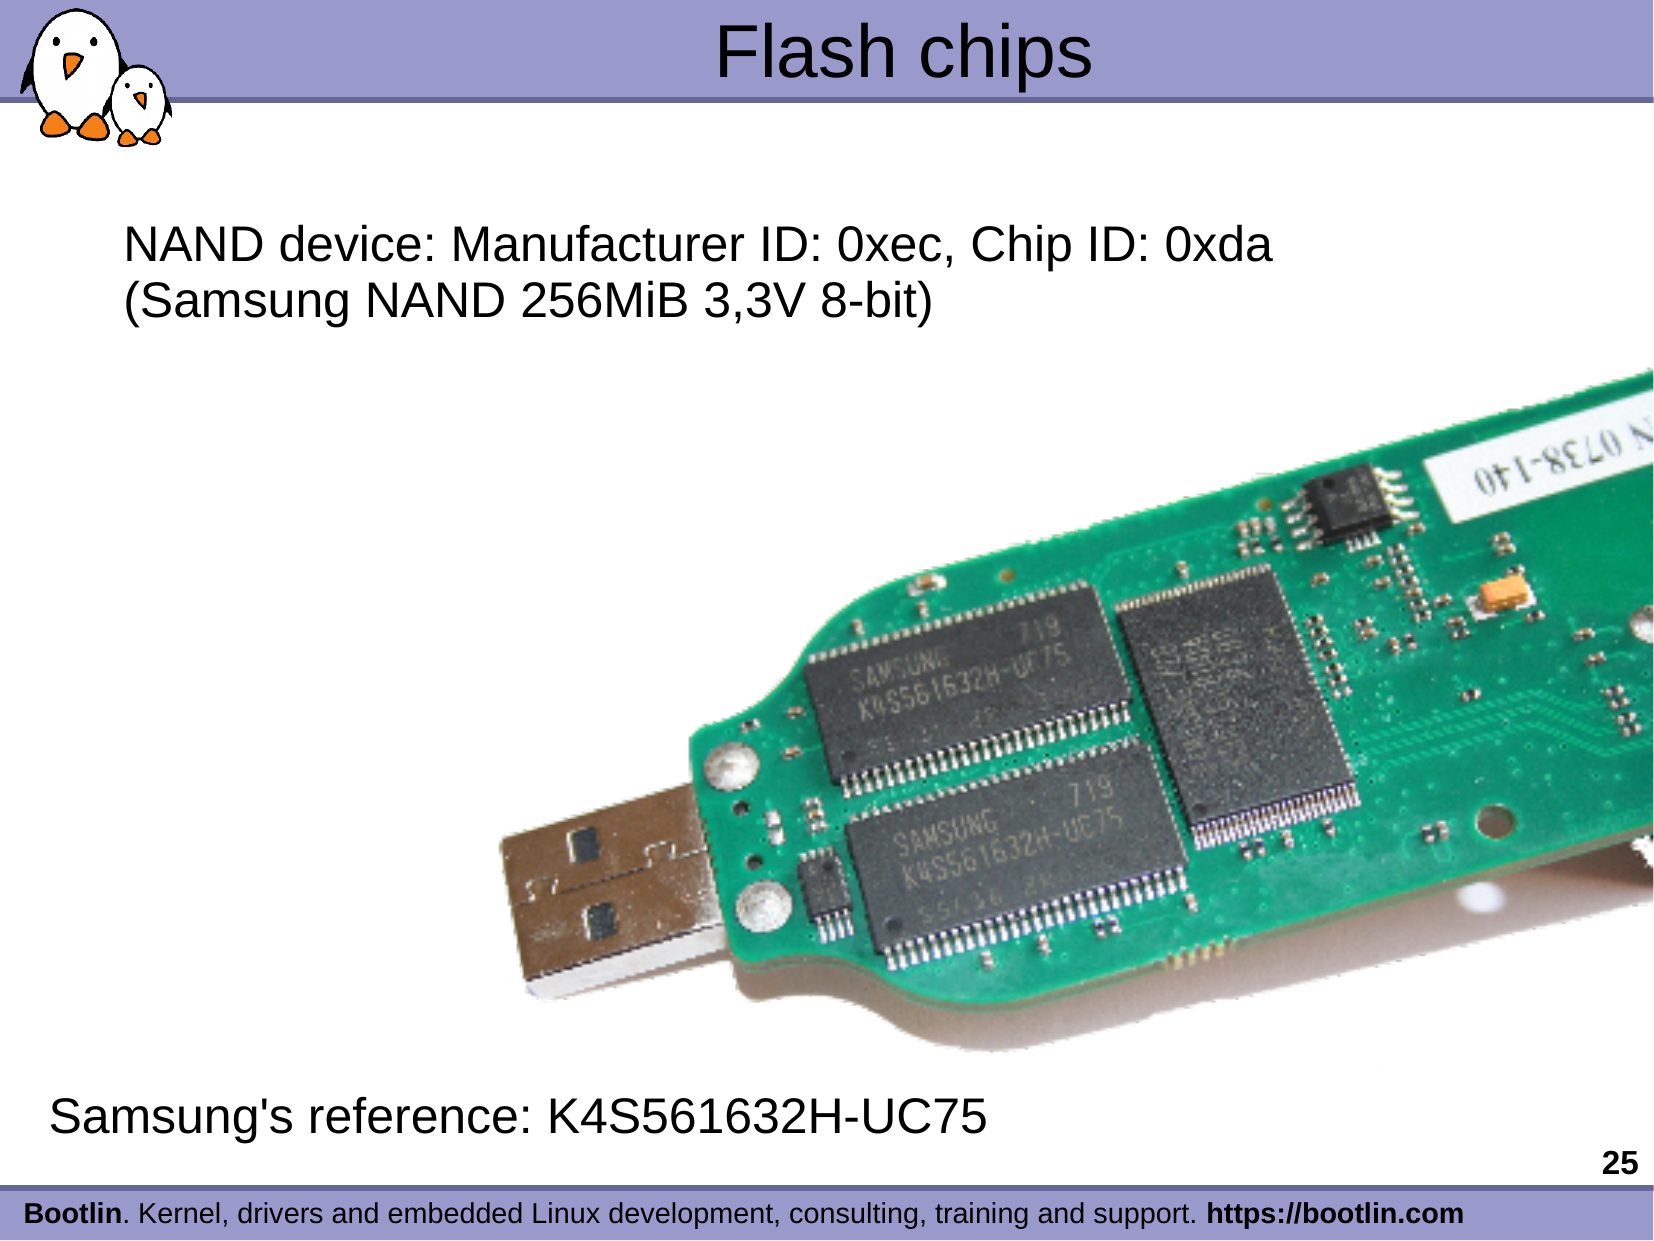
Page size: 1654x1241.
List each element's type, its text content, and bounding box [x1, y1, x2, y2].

text_box Samsung's reference: K4S561632H-UC75 [48, 1088, 1021, 1151]
title Flash chips [178, 5, 1631, 97]
picture [486, 349, 1654, 1076]
list NAND device: Manufacturer ID: 0xec, Chip ID: 0xda (Samsung NAND 256MiB 3,3V 8-bit) [105, 216, 1518, 1066]
picture [20, 8, 172, 147]
